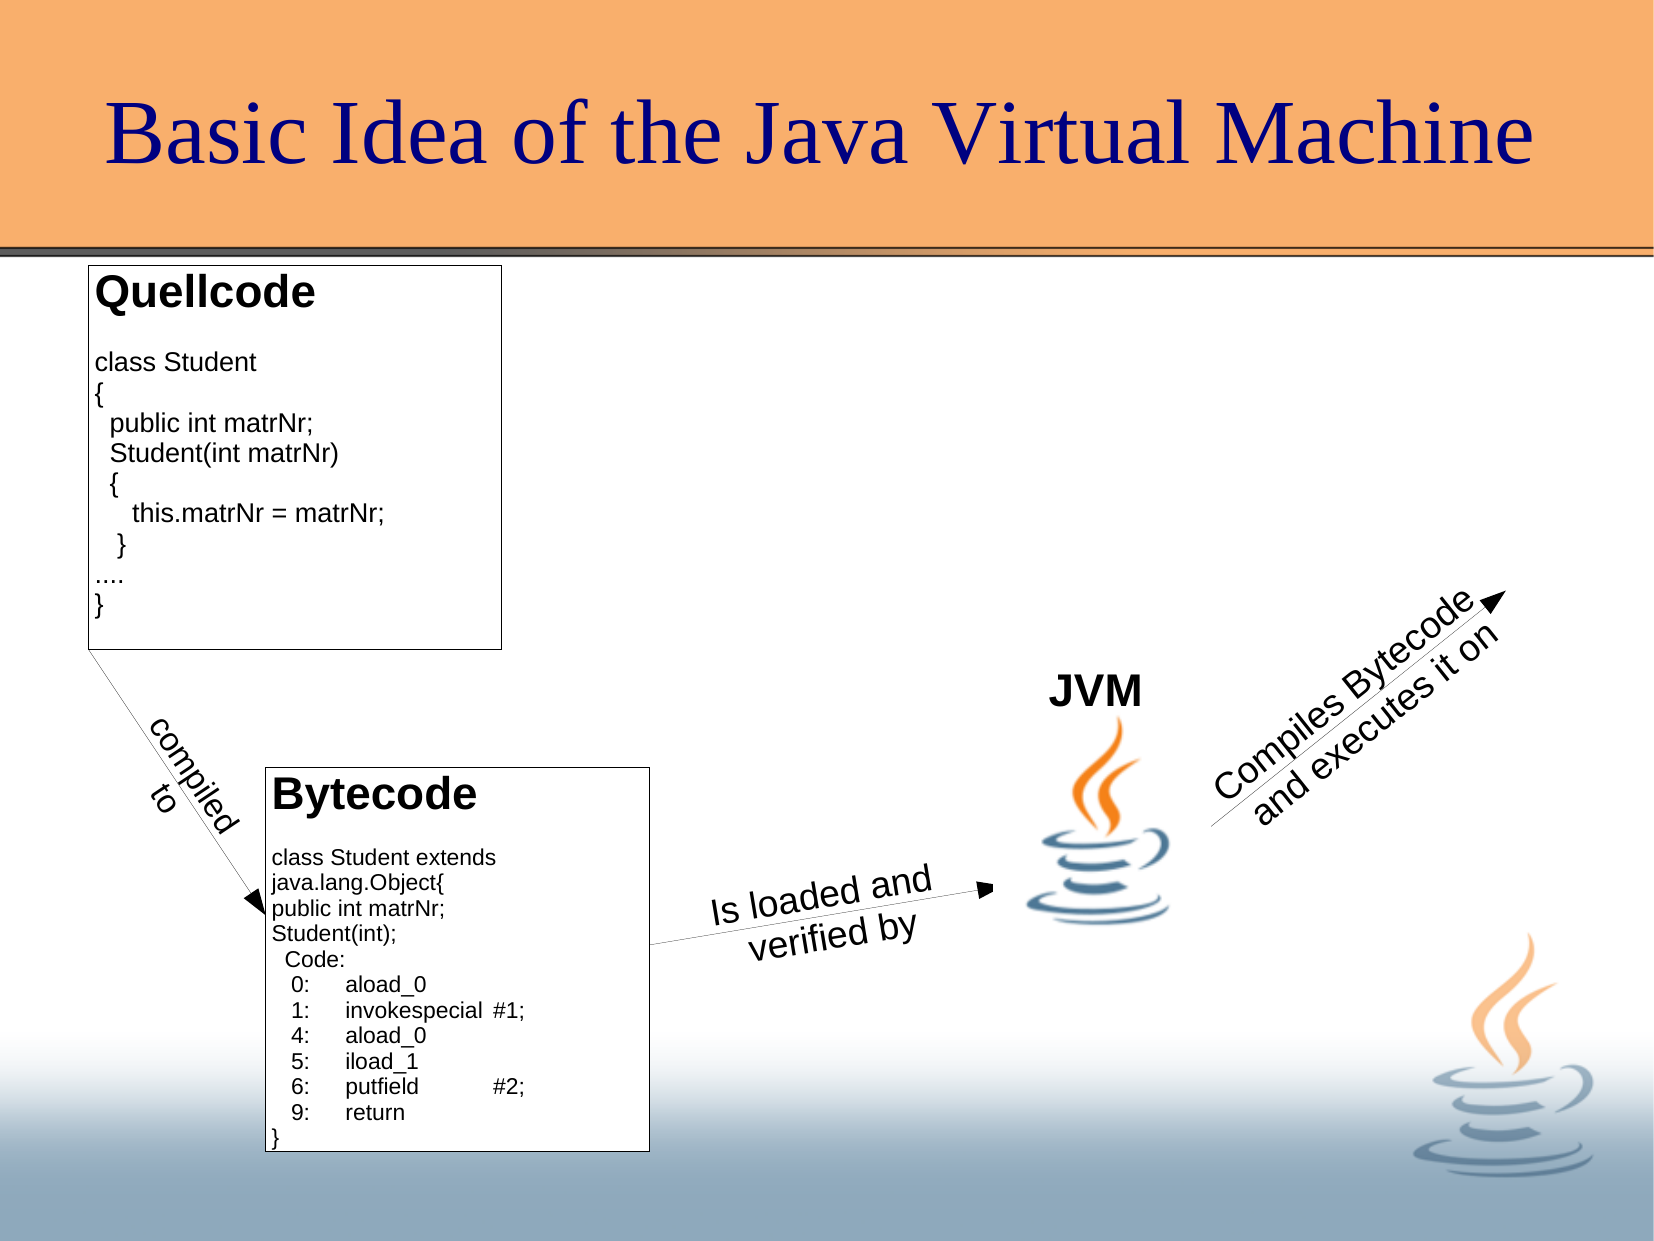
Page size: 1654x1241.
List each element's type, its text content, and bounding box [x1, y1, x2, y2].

picture [0, 0, 1654, 1241]
text_box Quellcode class Student { public int matrNr; Student(int matrNr) { this.matrNr = matrNr; } .... } [88, 265, 502, 650]
text_box JVM [1033, 649, 1152, 732]
title Basic Idea of the Java Virtual Machine [76, 29, 1565, 237]
text_box Bytecode class Student extends java.lang.Object{ public int matrNr; Student(int); Code: 0: aload_0 1: invokespecial #1; 4: aload_0 5: iload_1 6: putfield #2; 9: return } [265, 767, 650, 1152]
